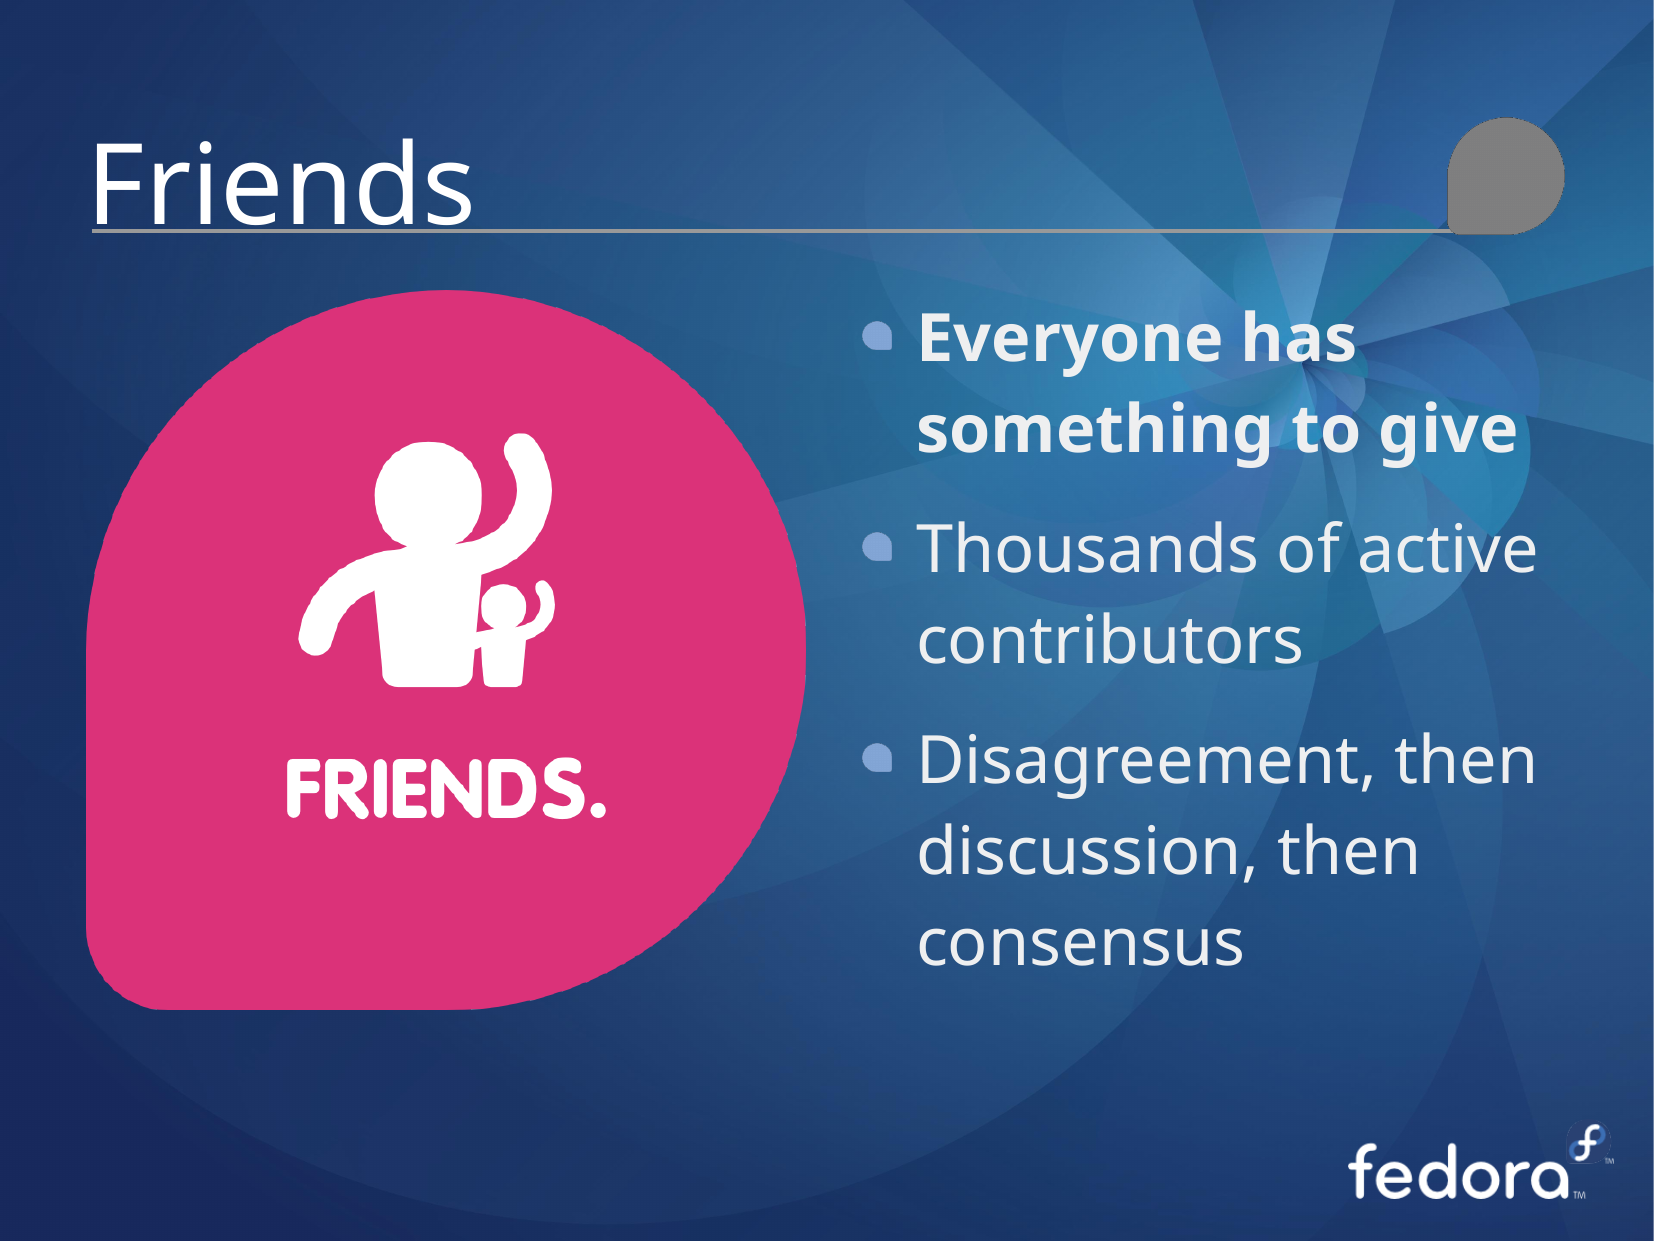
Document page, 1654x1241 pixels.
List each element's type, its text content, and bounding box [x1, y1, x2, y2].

title Friends [86, 111, 1575, 250]
picture [0, 0, 1654, 1241]
list Everyone has something to give Thousands of active contributors Disagreement, then discussion, then consensus [845, 290, 1572, 1010]
